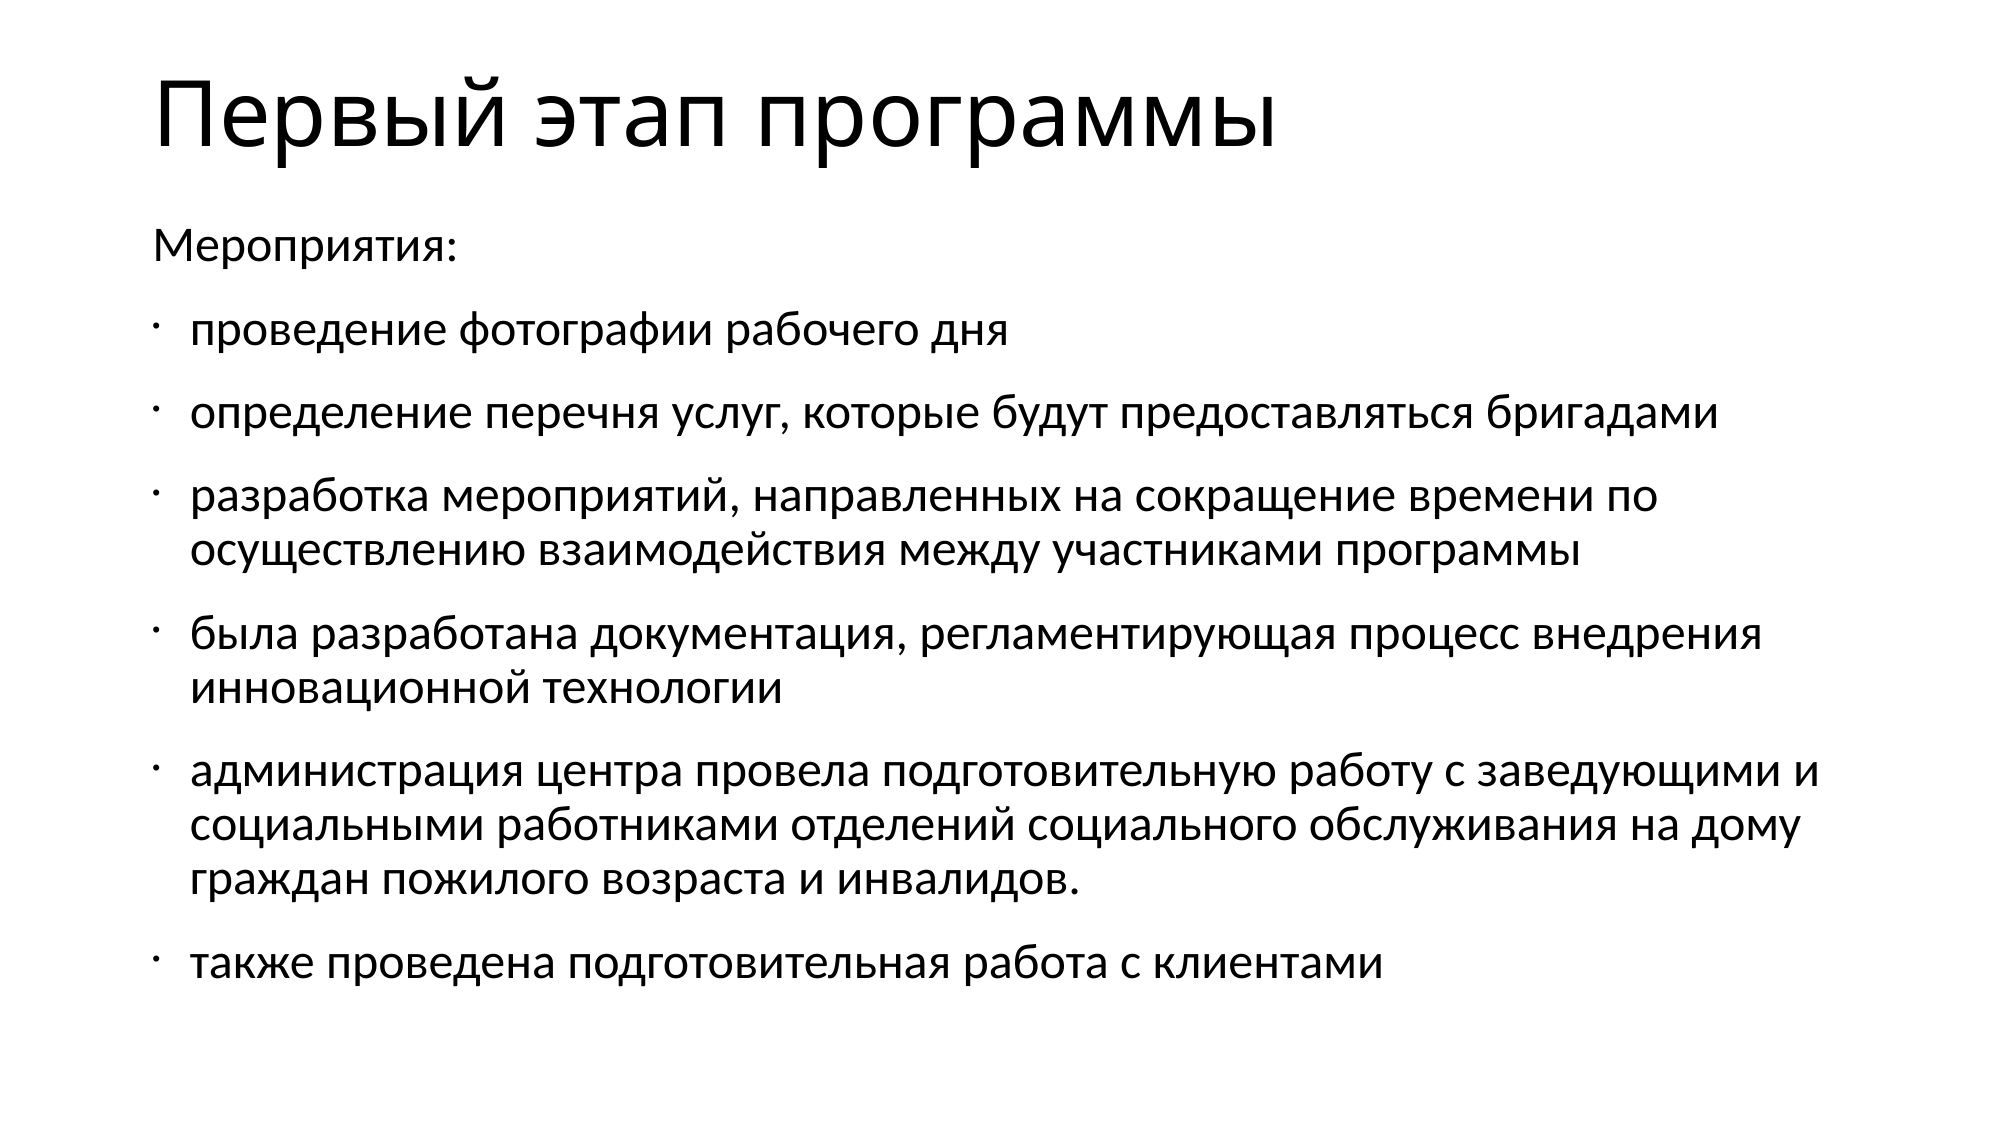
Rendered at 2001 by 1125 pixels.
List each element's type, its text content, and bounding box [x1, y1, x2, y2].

list Мероприятия: проведение фотографии рабочего дня определение перечня услуг, которые будут предоставляться бригадами разработка мероприятий, направленных на сокращение времени по осуществлению взаимодействия между участниками программы была разработана документация, регламентирующая процесс внедрения инновационной технологии администрация центра провела подготовительную работу с заведующими и социальными работниками отделений социального обслуживания на дому граждан пожилого возраста и инвалидов. также проведена подготовительная работа с клиентами [137, 210, 1863, 925]
title Первый этап программы [137, 59, 1863, 201]
